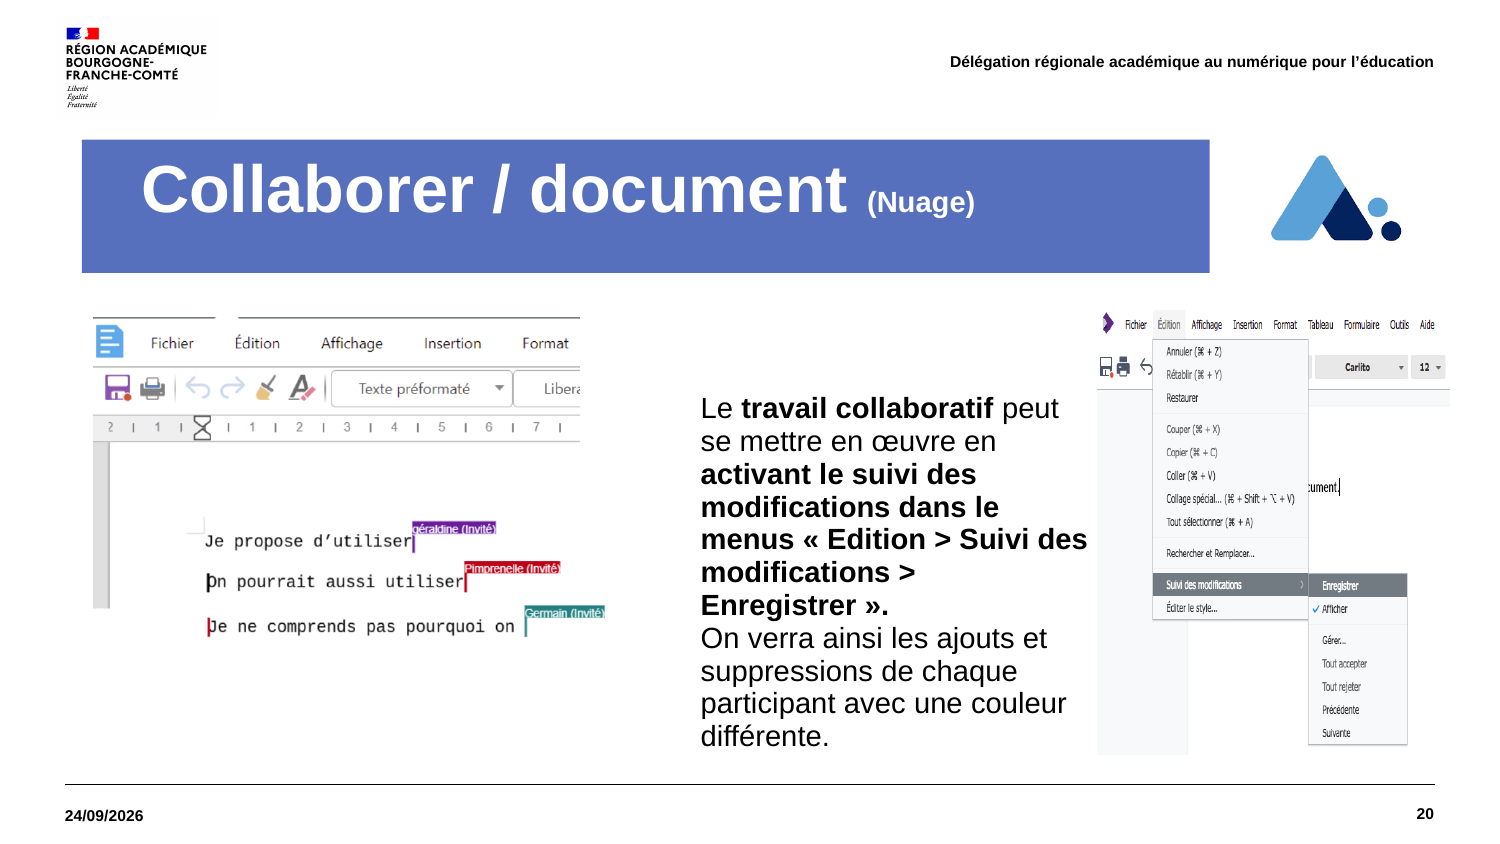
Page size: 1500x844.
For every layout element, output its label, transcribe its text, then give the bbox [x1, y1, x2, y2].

picture [1097, 306, 1450, 755]
picture [78, 304, 646, 657]
picture [1259, 128, 1409, 275]
text_box Délégation régionale académique au numérique pour l’éducation [470, 32, 1435, 91]
picture [55, 16, 218, 119]
text_box 31/01/2023 [64, 787, 245, 843]
text_box Le travail collaboratif peut se mettre en œuvre en activant le suivi des modifications dans le menus « Edition > Suivi des modifications > Enregistrer ». On verra ainsi les ajouts et suppressions de chaque participant avec une couleur différente. [685, 385, 1111, 844]
text_box <numéro> [1213, 784, 1435, 843]
text_box Collaborer / document (Nuage) [81, 139, 1210, 273]
